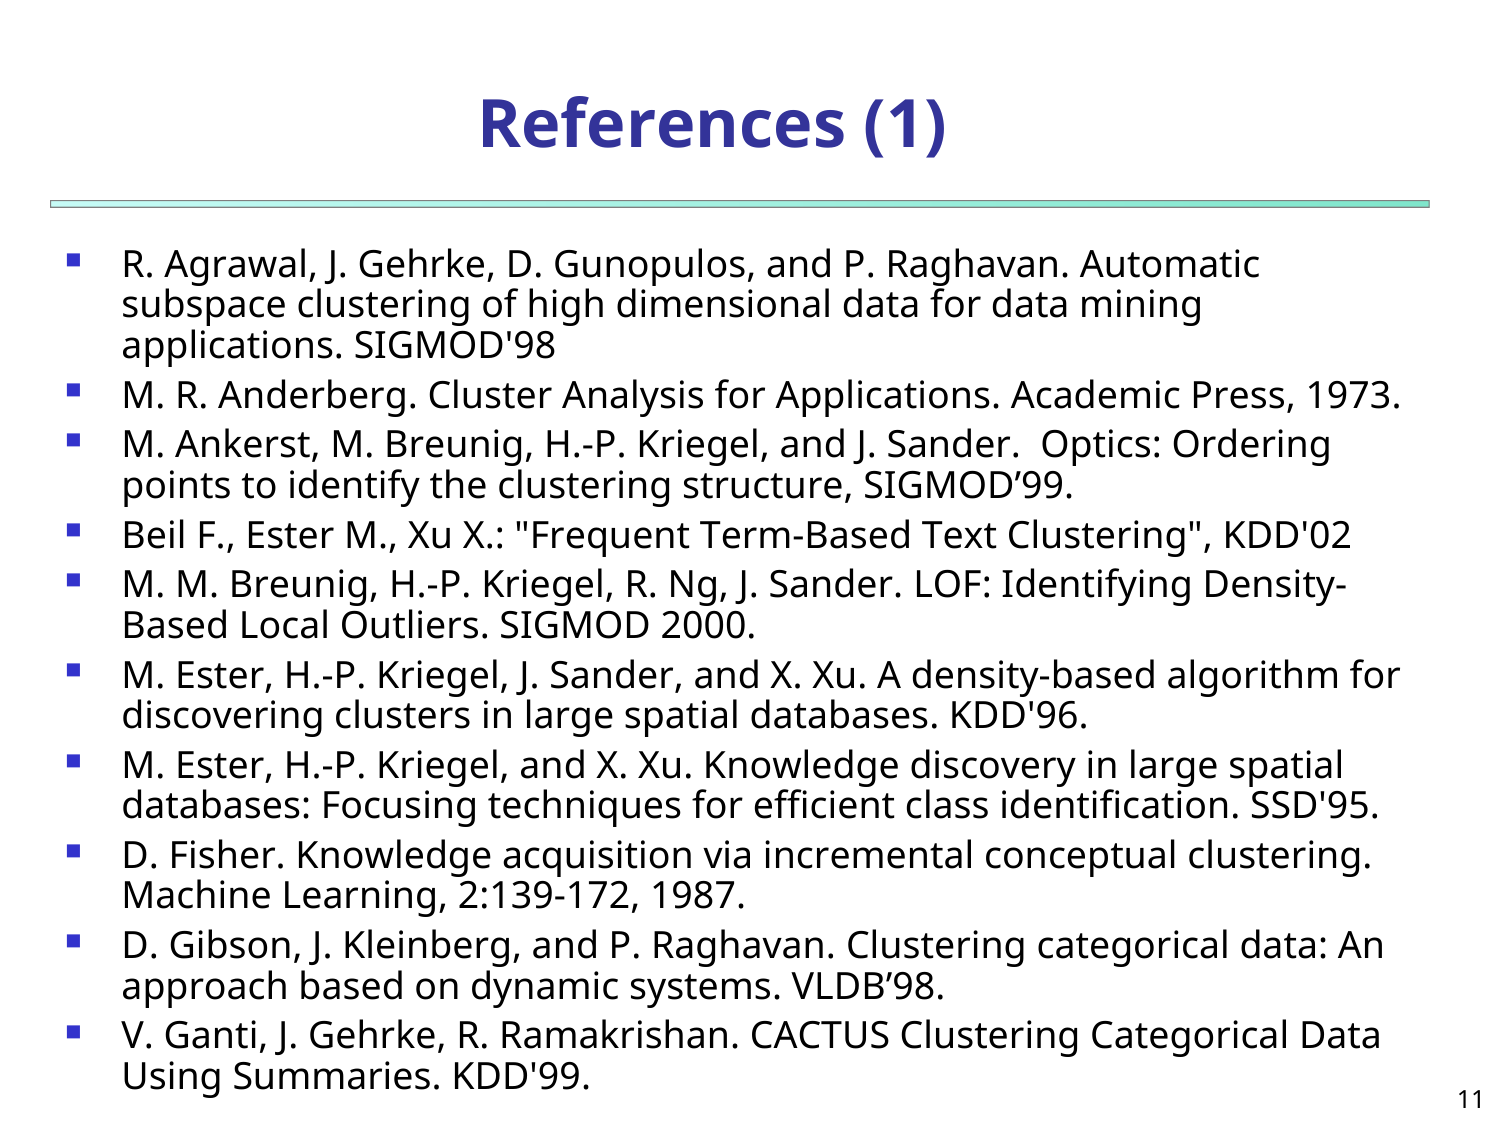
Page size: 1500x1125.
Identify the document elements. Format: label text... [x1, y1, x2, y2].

list R. Agrawal, J. Gehrke, D. Gunopulos, and P. Raghavan. Automatic subspace clustering of high dimensional data for data mining applications. SIGMOD'98 M. R. Anderberg. Cluster Analysis for Applications. Academic Press, 1973. M. Ankerst, M. Breunig, H.-P. Kriegel, and J. Sander. Optics: Ordering points to identify the clustering structure, SIGMOD’99. Beil F., Ester M., Xu X.: "Frequent Term-Based Text Clustering", KDD'02 M. M. Breunig, H.-P. Kriegel, R. Ng, J. Sander. LOF: Identifying Density-Based Local Outliers. SIGMOD 2000. M. Ester, H.-P. Kriegel, J. Sander, and X. Xu. A density-based algorithm for discovering clusters in large spatial databases. KDD'96. M. Ester, H.-P. Kriegel, and X. Xu. Knowledge discovery in large spatial databases: Focusing techniques for efficient class identification. SSD'95. D. Fisher. Knowledge acquisition via incremental conceptual clustering. Machine Learning, 2:139-172, 1987. D. Gibson, J. Kleinberg, and P. Raghavan. Clustering categorical data: An approach based on dynamic systems. VLDB’98. V. Ganti, J. Gehrke, R. Ramakrishan. CACTUS Clustering Categorical Data Using Summaries. KDD'99. [50, 237, 1450, 1125]
text_box <number> [1187, 1062, 1500, 1125]
title References (1) [324, 49, 1101, 191]
